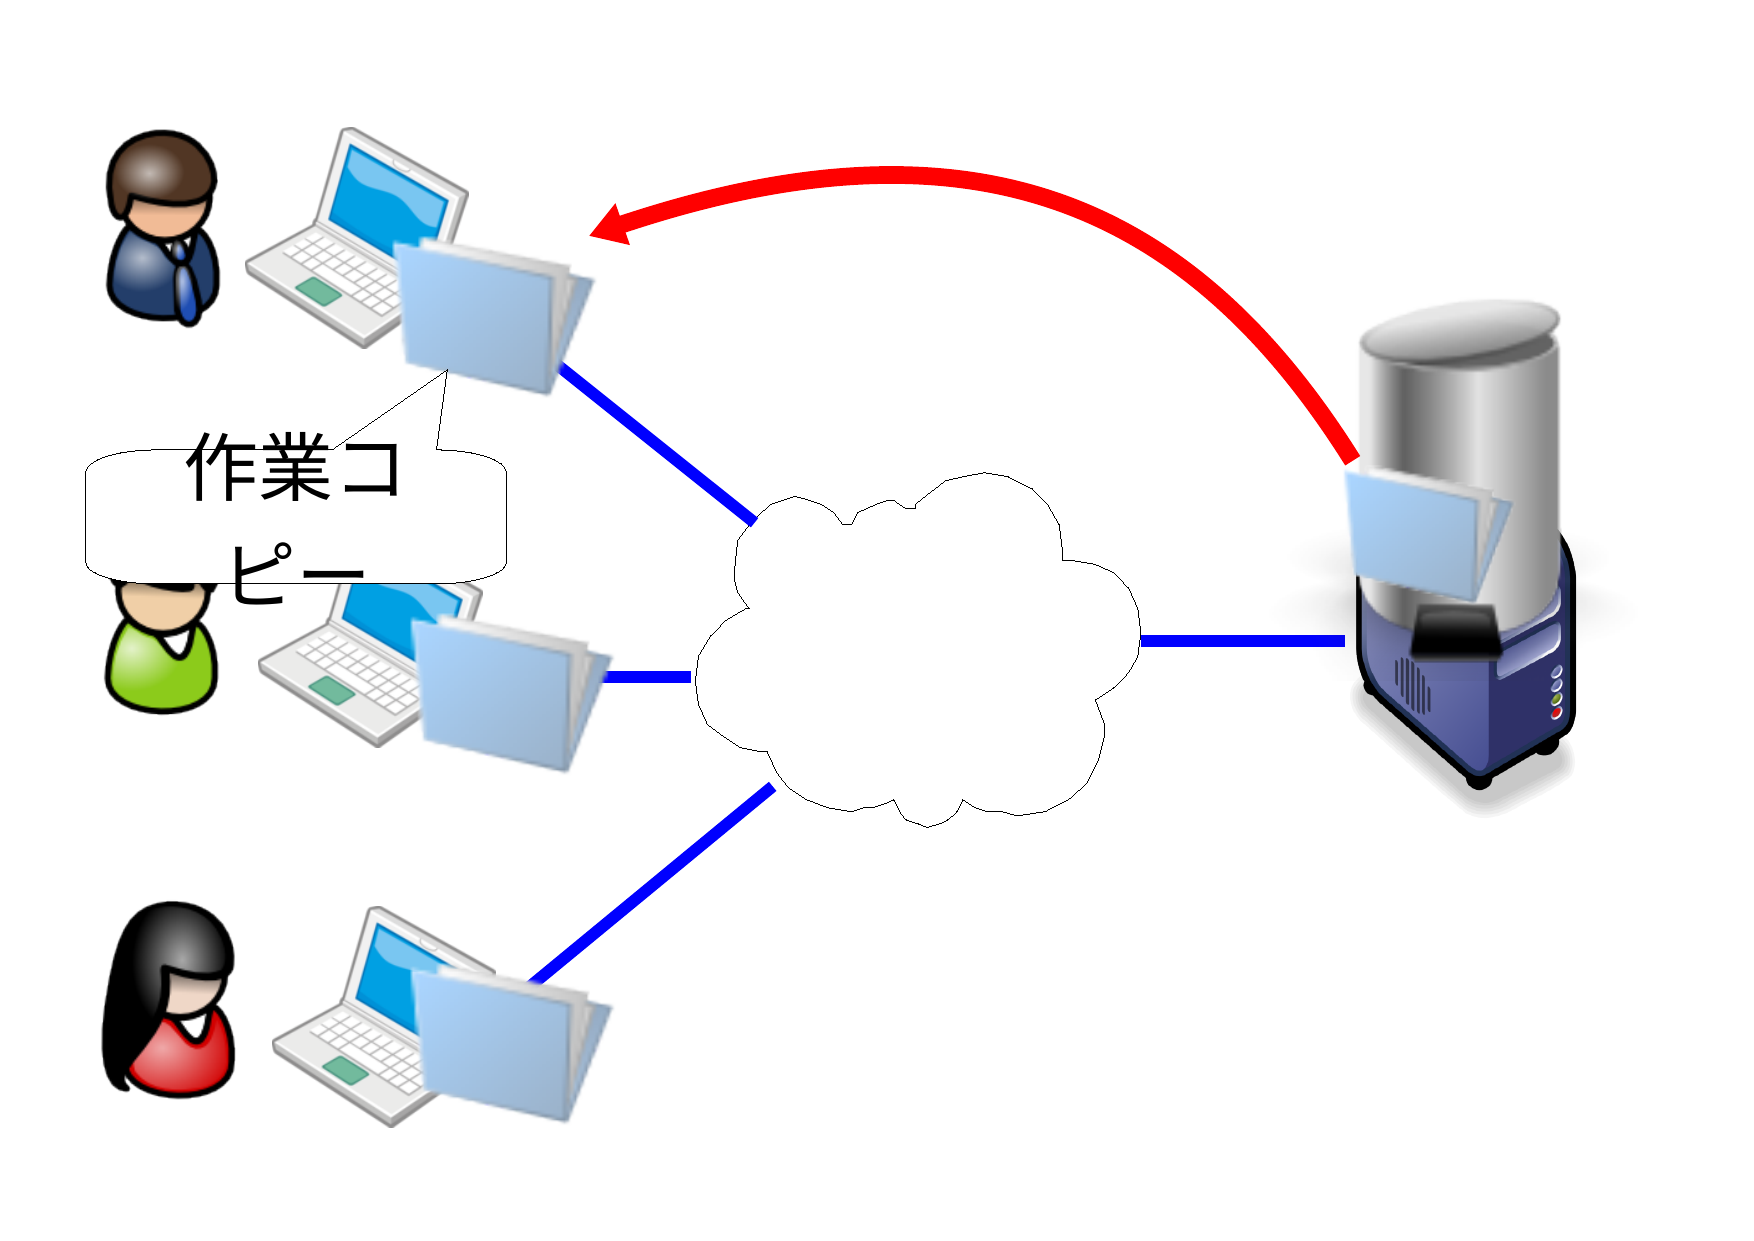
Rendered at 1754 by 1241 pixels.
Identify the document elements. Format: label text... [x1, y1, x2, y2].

picture [1250, 197, 1669, 864]
picture [68, 895, 623, 1132]
picture [59, 509, 623, 782]
text_box [695, 472, 1141, 828]
text_box 作業コピー [85, 369, 507, 584]
text_box 作業コピー [285, 450, 307, 458]
picture [59, 123, 605, 405]
